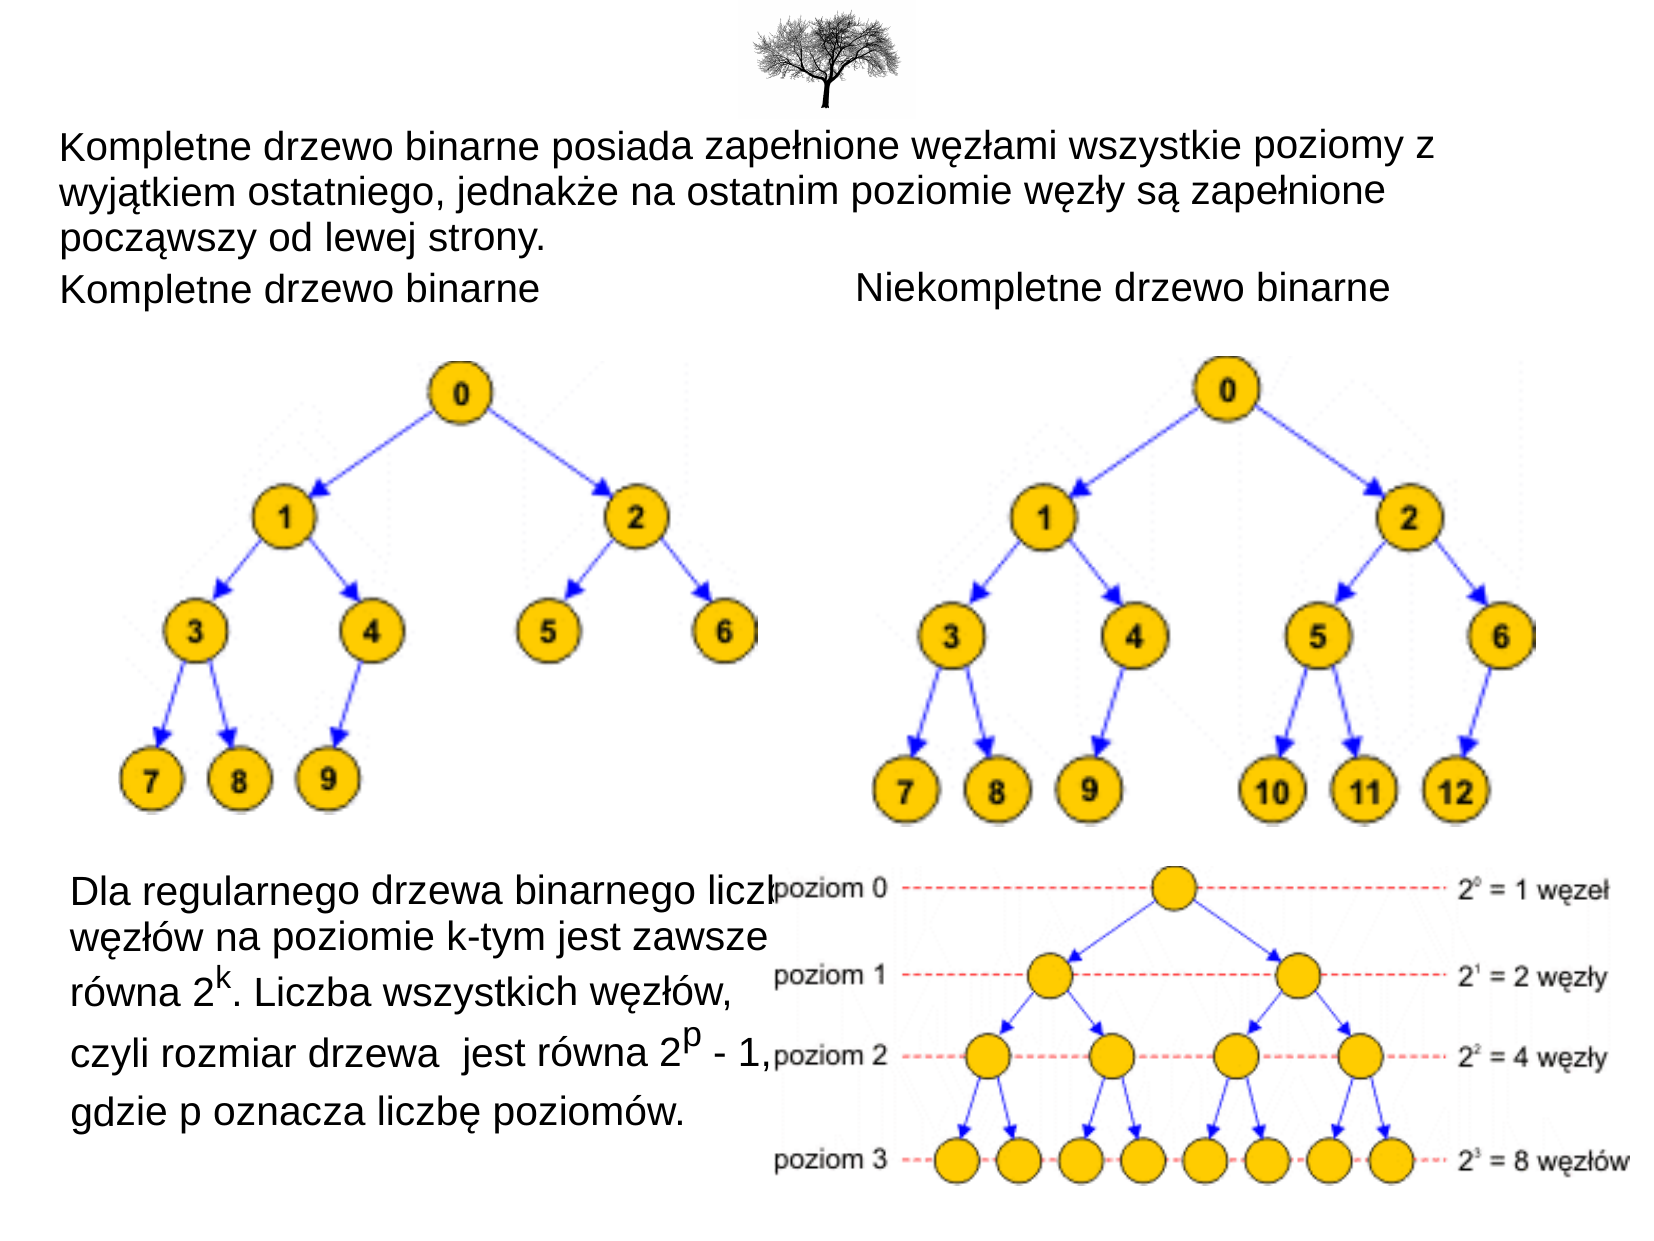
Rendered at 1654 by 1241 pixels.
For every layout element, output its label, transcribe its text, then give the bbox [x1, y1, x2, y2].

picture [871, 356, 1536, 827]
picture [118, 361, 758, 815]
list Dla regularnego drzewa binarnego liczba węzłów na poziomie k-tym jest zawsze równa 2k. Liczba wszystkich węzłów, czyli rozmiar drzewa jest równa 2p - 1, gdzie p oznacza liczbę poziomów. [35, 866, 774, 1183]
picture [774, 866, 1630, 1186]
list Kompletne drzewo binarne posiada zapełnione węzłami wszystkie poziomy z wyjątkiem ostatniego, jednakże na ostatnim poziomie węzły są zapełnione począwszy od lewej strony. Kompletne drzewo binarne Niekompletne drzewo binarne [33, 120, 1593, 319]
picture [738, 0, 916, 119]
